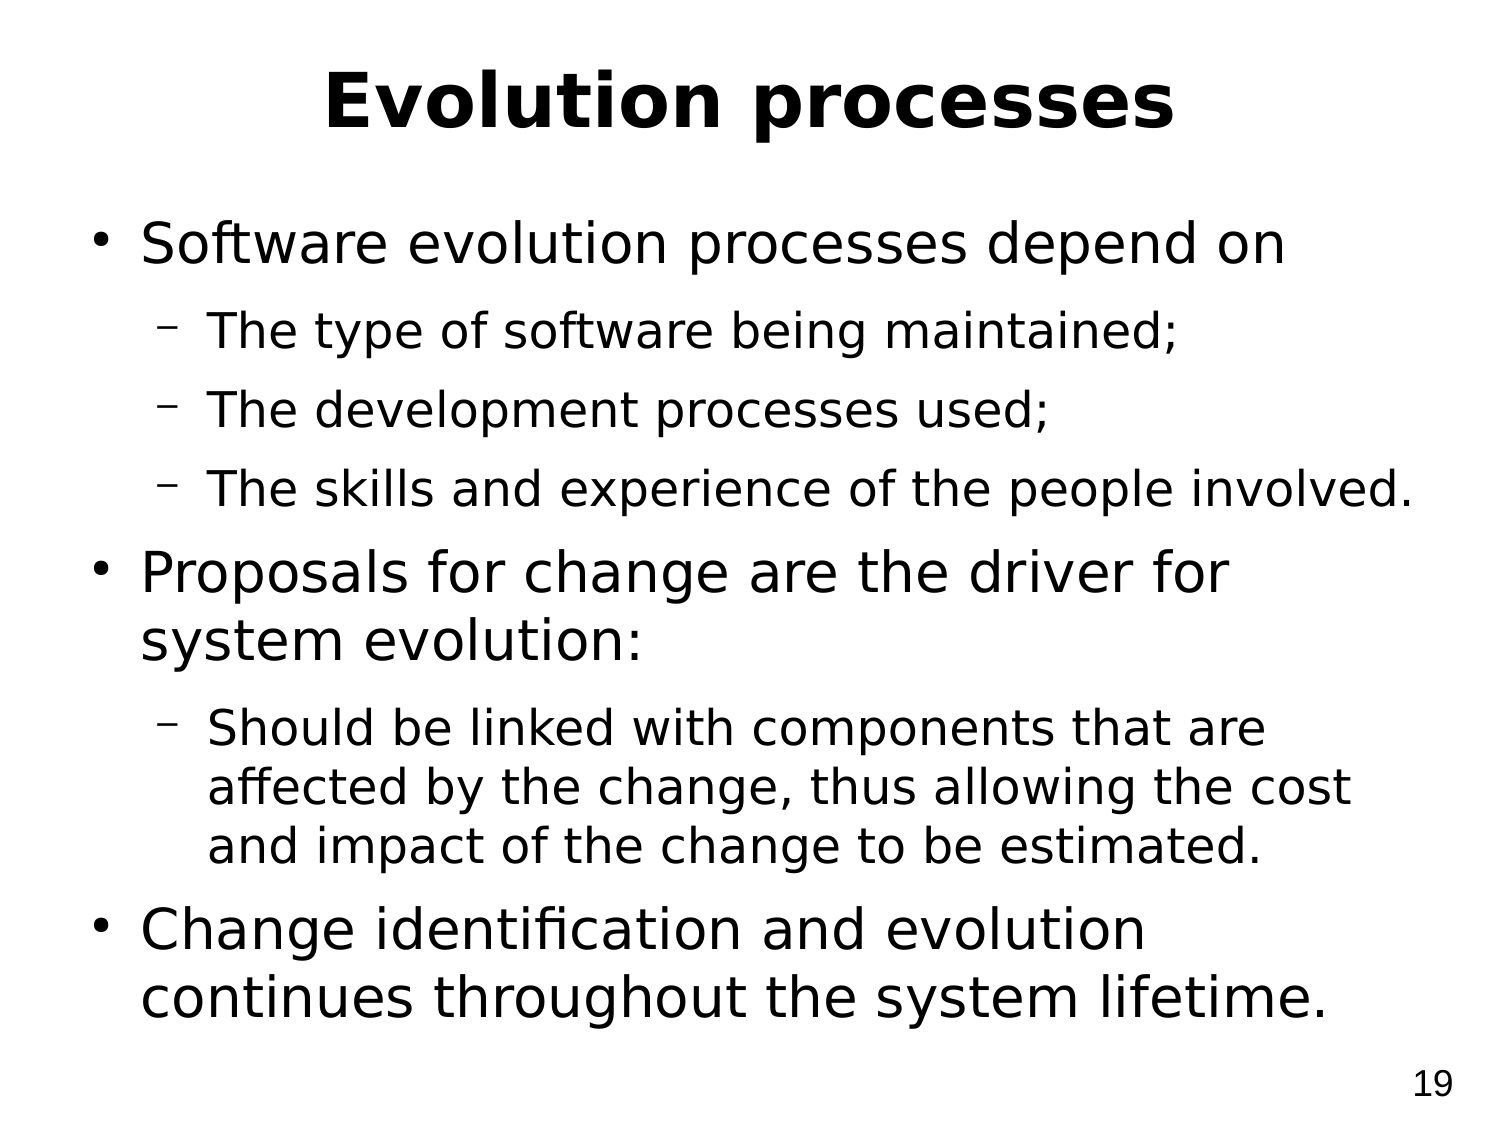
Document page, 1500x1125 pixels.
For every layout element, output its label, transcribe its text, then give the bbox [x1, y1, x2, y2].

title Evolution processes [75, 44, 1425, 177]
list Software evolution processes depend on The type of software being maintained; The development processes used; The skills and experience of the people involved. Proposals for change are the driver for system evolution: Should be linked with components that are affected by the change, thus allowing the cost and impact of the change to be estimated. Change identification and evolution continues throughout the system lifetime. [75, 206, 1425, 1093]
